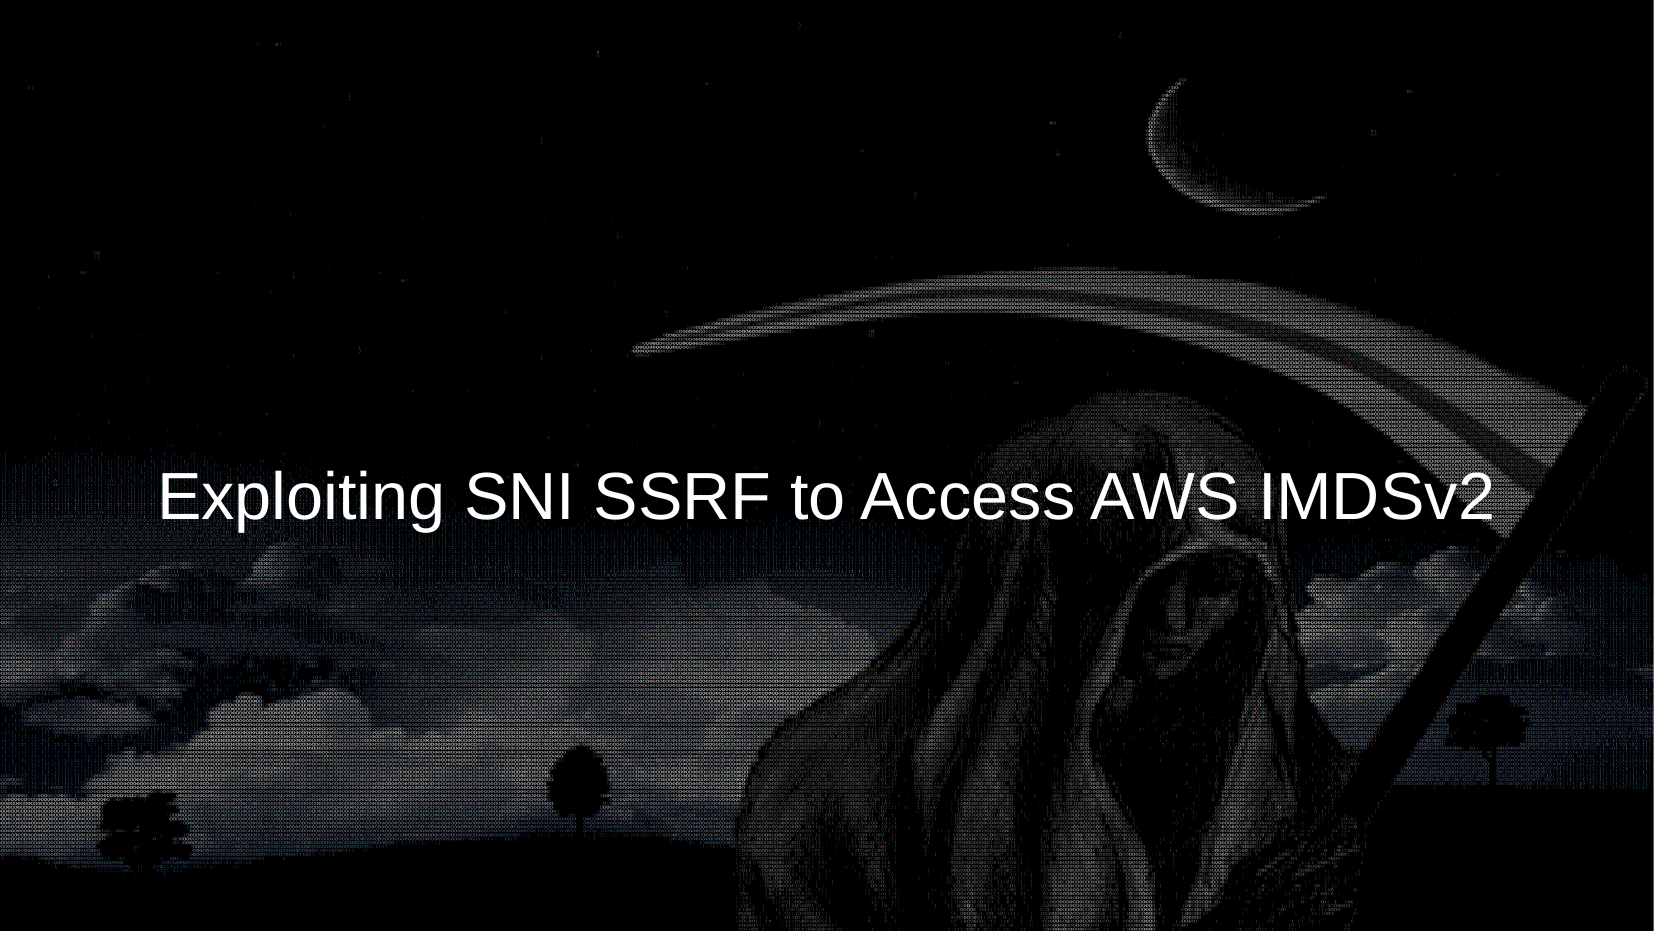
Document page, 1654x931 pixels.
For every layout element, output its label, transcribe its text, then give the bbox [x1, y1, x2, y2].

subtitle Exploiting SNI SSRF to Access AWS IMDSv2 [82, 165, 1571, 827]
picture [0, 0, 1654, 931]
